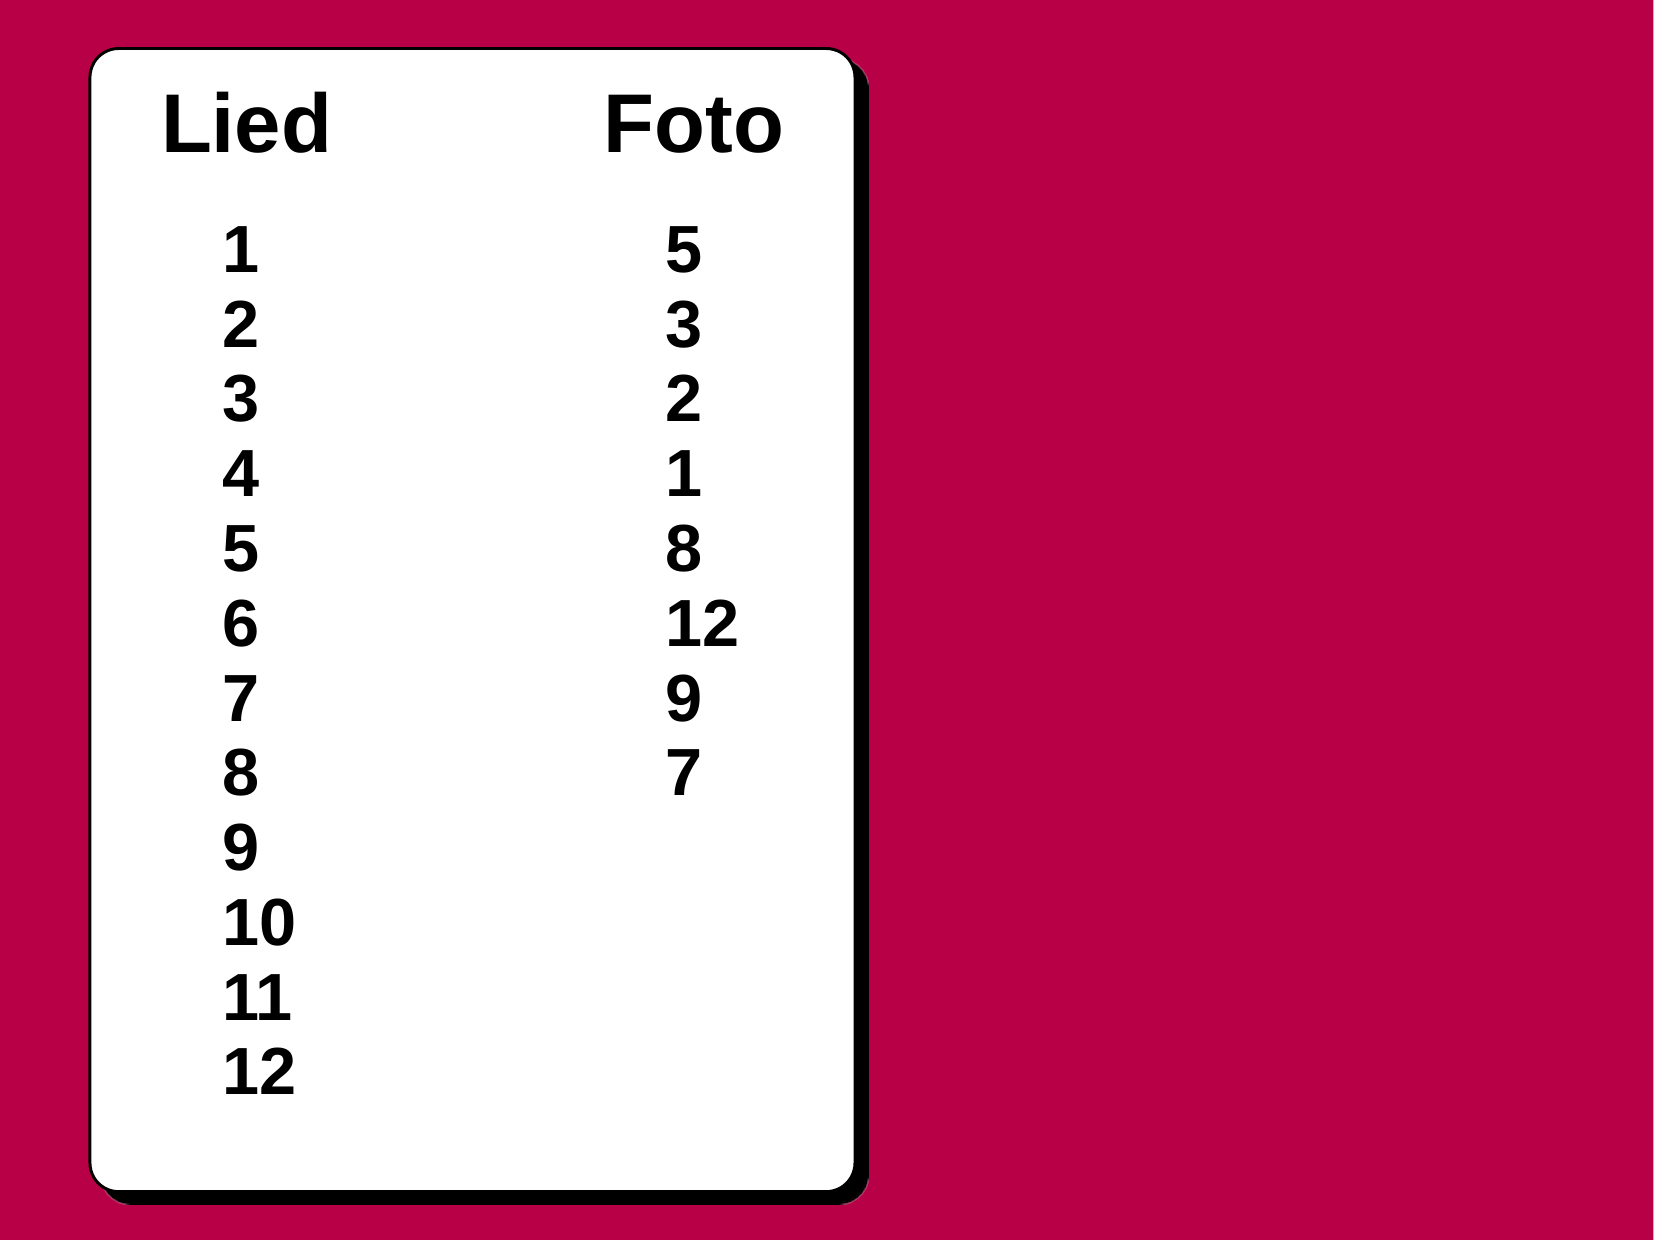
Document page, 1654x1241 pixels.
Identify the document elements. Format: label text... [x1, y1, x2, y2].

text_box 1 5 2 3 3 2 4 1 5 8 6 12 7 9 8 7 9 10 11 12 [207, 204, 796, 1153]
text_box Lied Foto [134, 69, 810, 182]
text_box [89, 48, 856, 1192]
